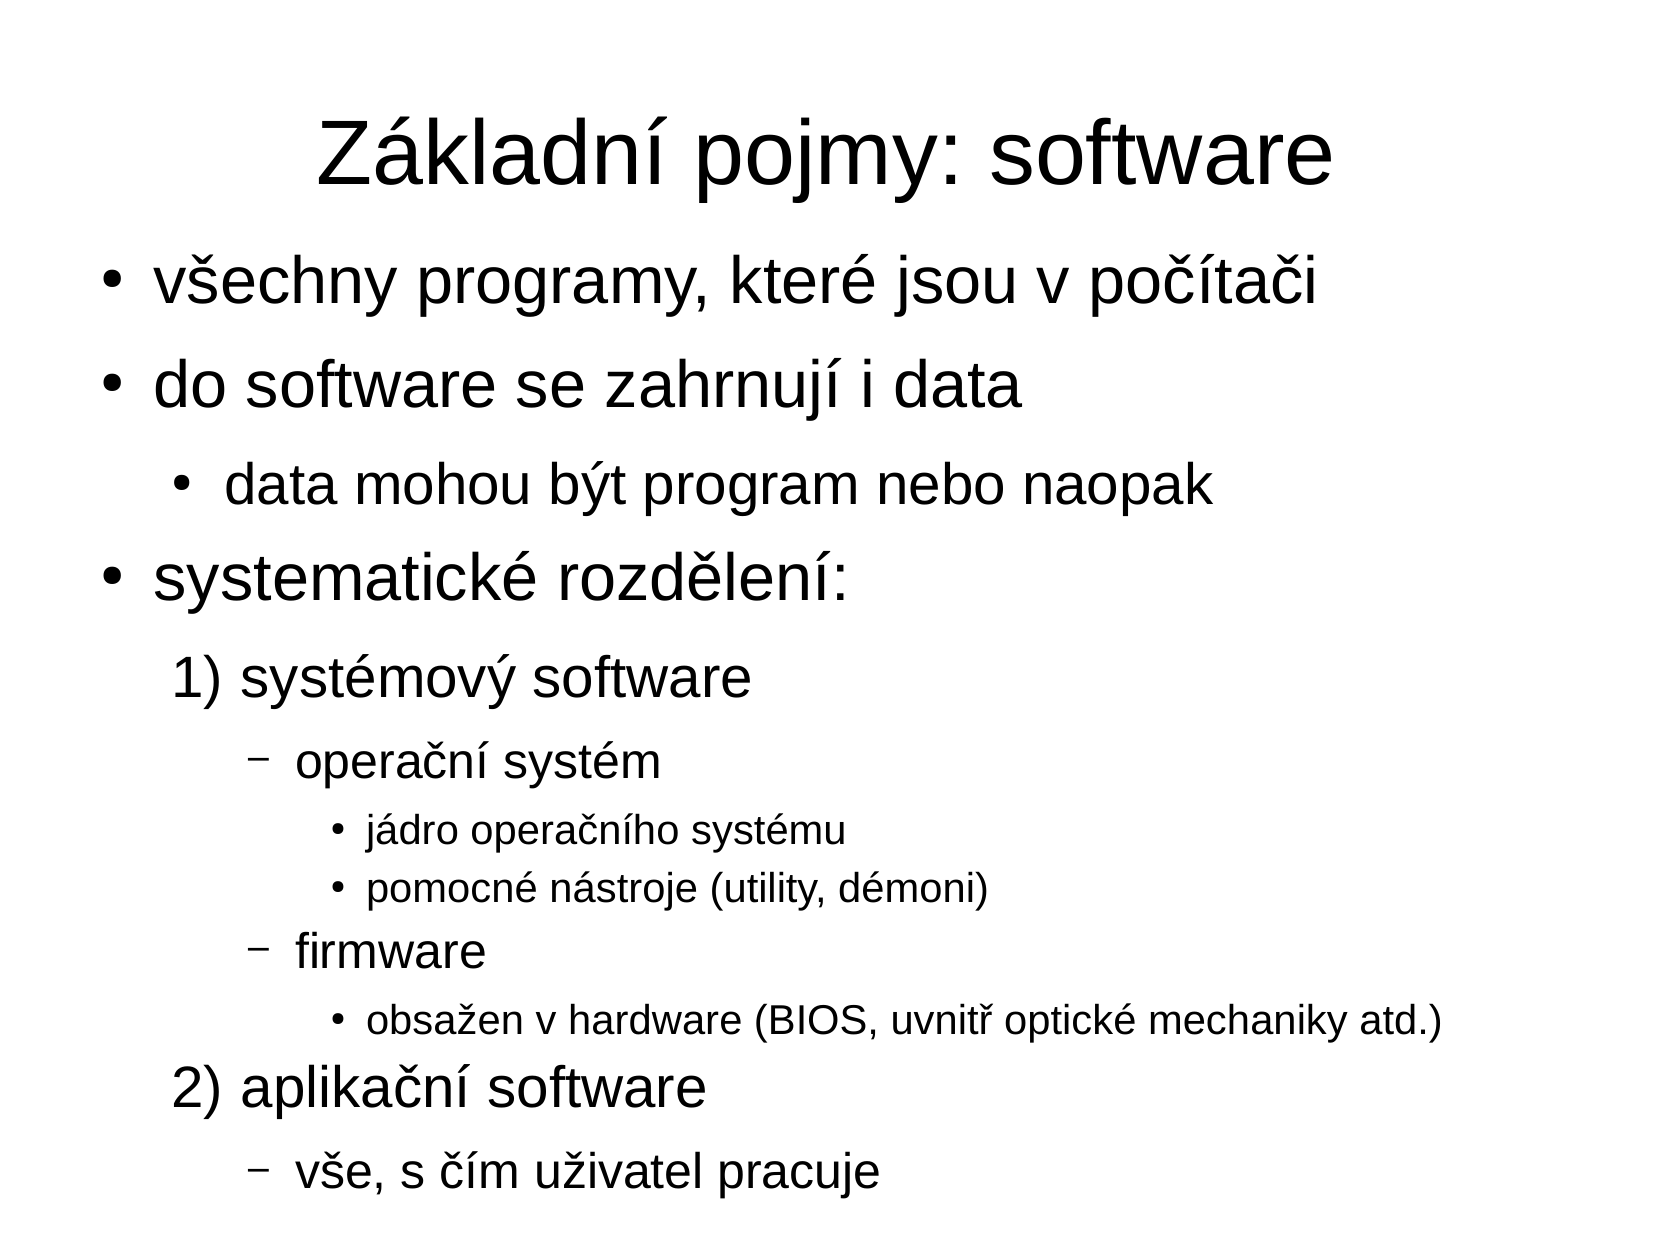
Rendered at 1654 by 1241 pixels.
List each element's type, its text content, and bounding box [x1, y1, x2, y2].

title Základní pojmy: software [82, 56, 1571, 242]
list všechny programy, které jsou v počítači do software se zahrnují i data data mohou být program nebo naopak systematické rozdělení: systémový software operační systém jádro operačního systému pomocné nástroje (utility, démoni) firmware obsažen v hardware (BIOS, uvnitř optické mechaniky atd.) aplikační software vše, s čím uživatel pracuje [82, 242, 1571, 1200]
